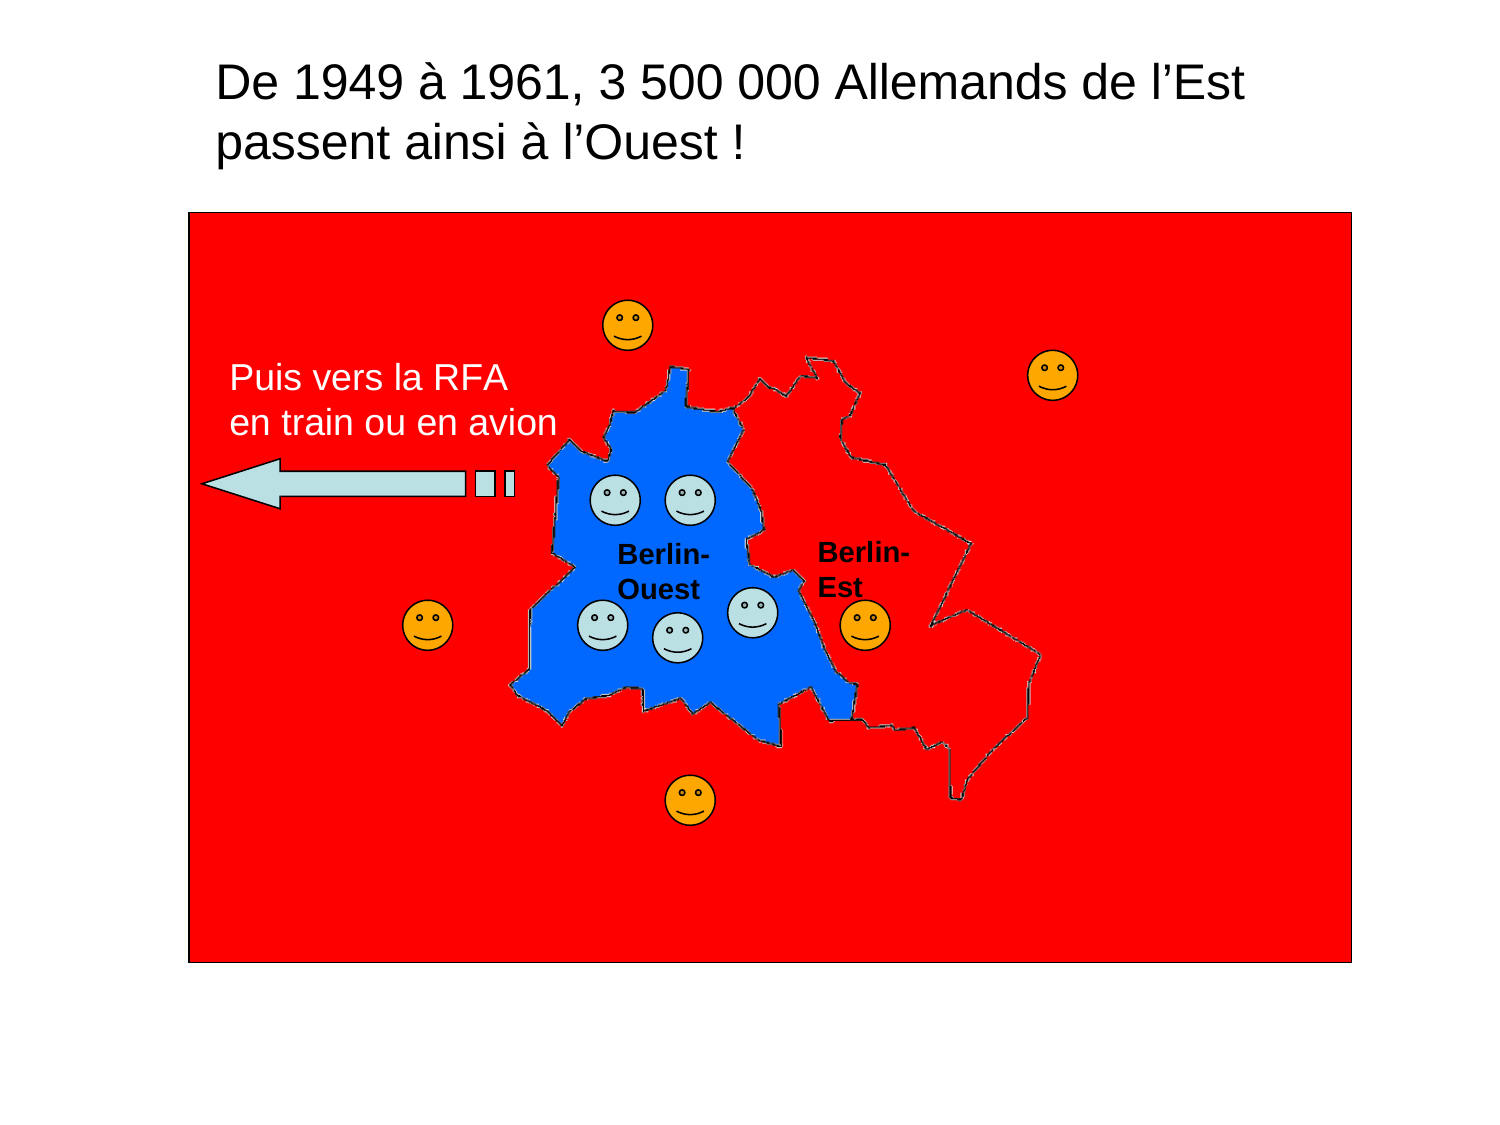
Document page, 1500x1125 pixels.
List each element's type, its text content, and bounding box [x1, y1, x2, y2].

text_box [188, 212, 1352, 963]
text_box Berlin-Ouest [602, 527, 750, 614]
text_box Puis vers la RFA en train ou en avion [214, 345, 605, 452]
text_box De 1949 à 1961, 3 500 000 Allemands de l’Est passent ainsi à l’Ouest ! [200, 42, 1261, 178]
picture [482, 336, 1058, 823]
text_box Berlin-Est [802, 525, 950, 611]
